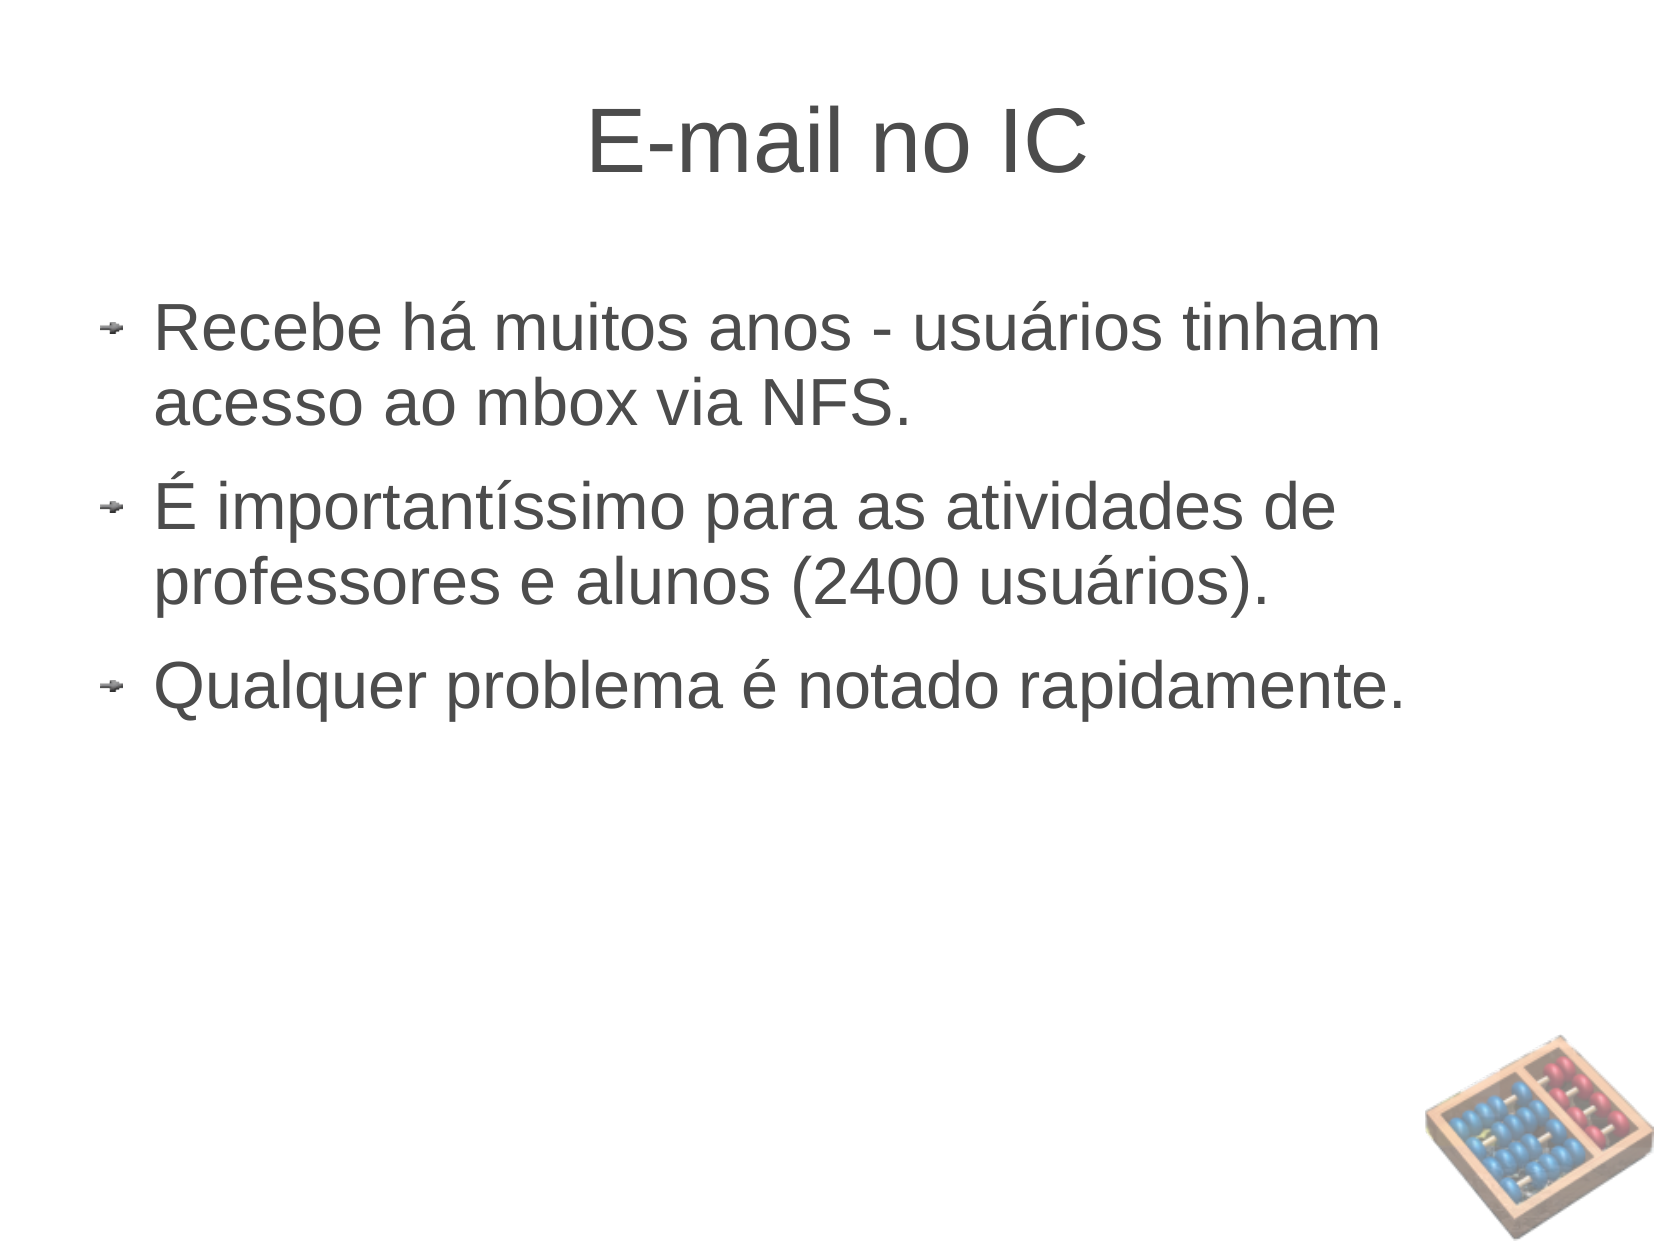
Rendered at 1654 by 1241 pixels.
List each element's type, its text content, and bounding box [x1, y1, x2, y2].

list Recebe há muitos anos - usuários tinham acesso ao mbox via NFS. É importantíssimo para as atividades de professores e alunos (2400 usuários). Qualquer problema é notado rapidamente. [82, 290, 1571, 1109]
title E-mail no IC [75, 37, 1601, 245]
